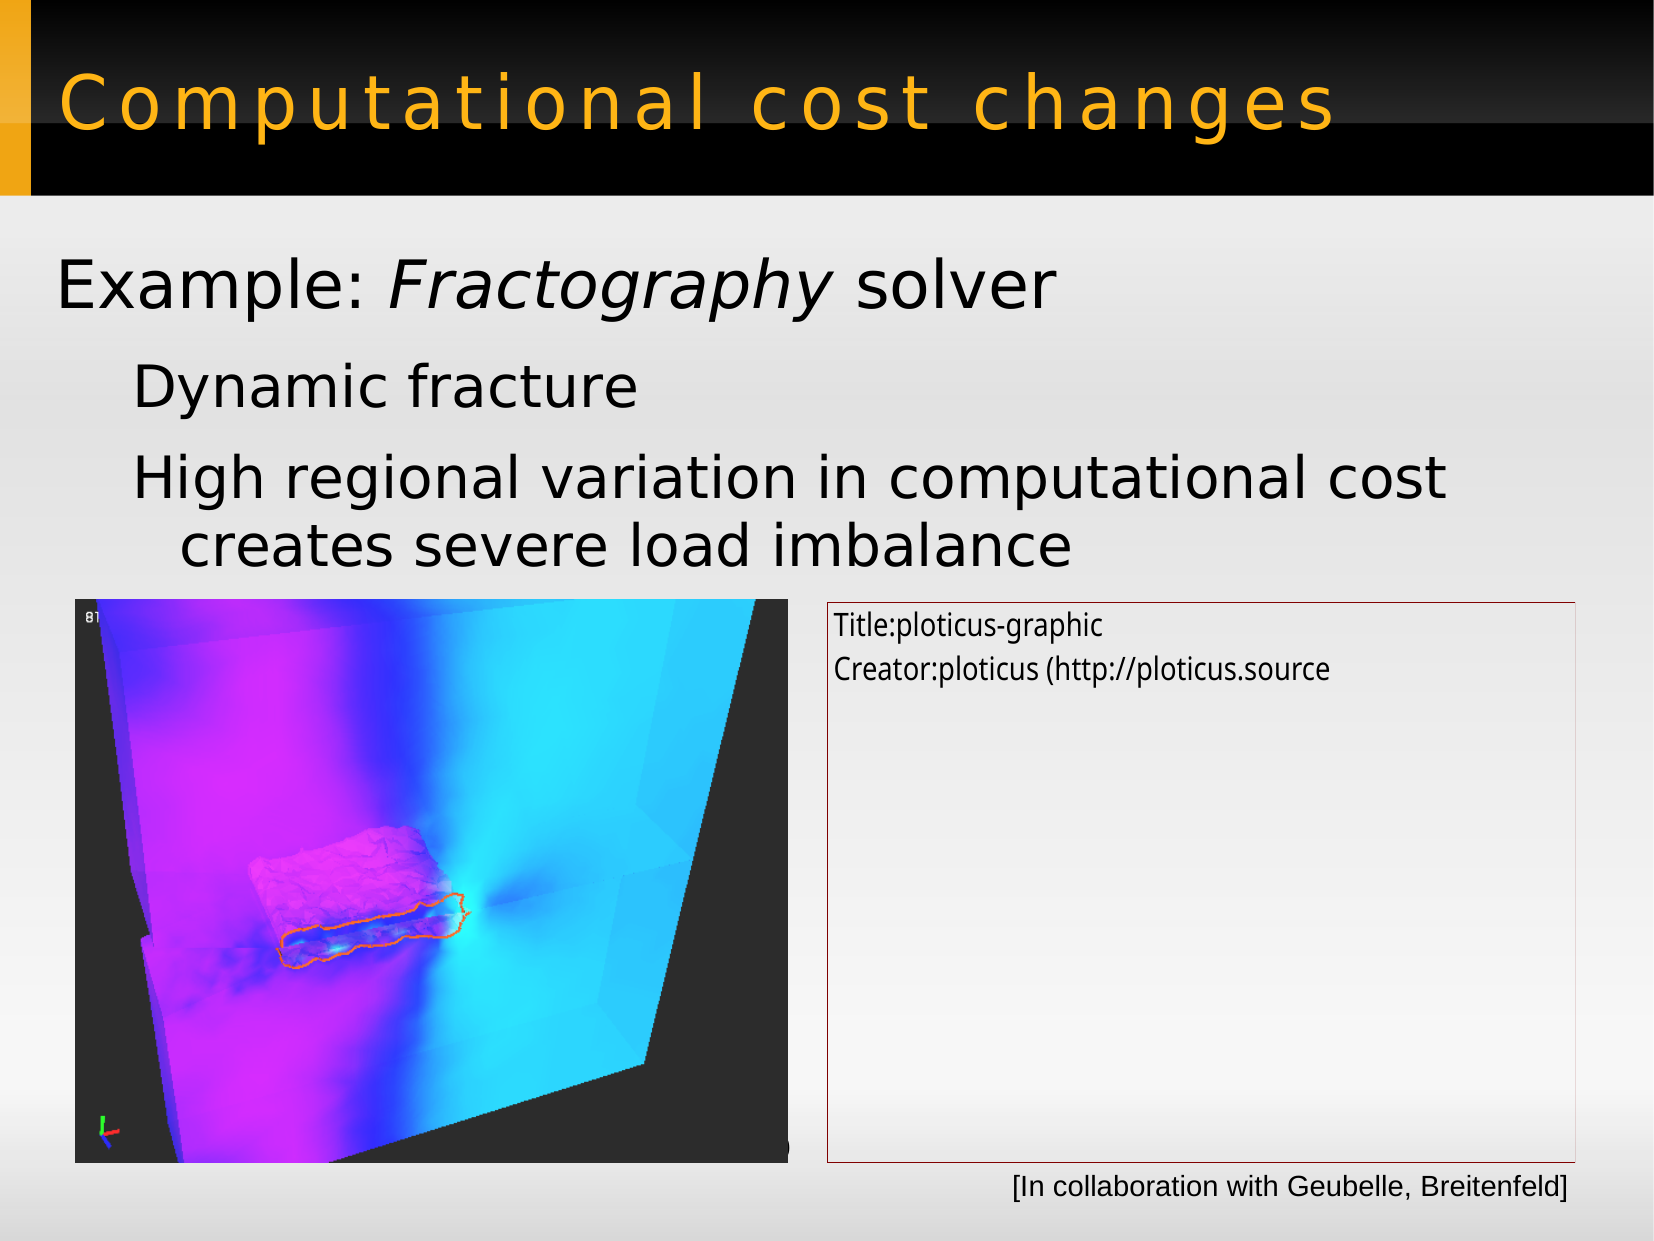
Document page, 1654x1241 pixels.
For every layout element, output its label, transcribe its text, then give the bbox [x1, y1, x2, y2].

picture [0, 0, 1654, 1241]
list Example: Fractography solver Dynamic fracture High regional variation in computational cost creates severe load imbalance [37, 246, 1613, 1051]
title Computational cost changes [59, 29, 1351, 178]
text_box [In collaboration with Geubelle, Breitenfeld] [997, 1162, 1576, 1214]
